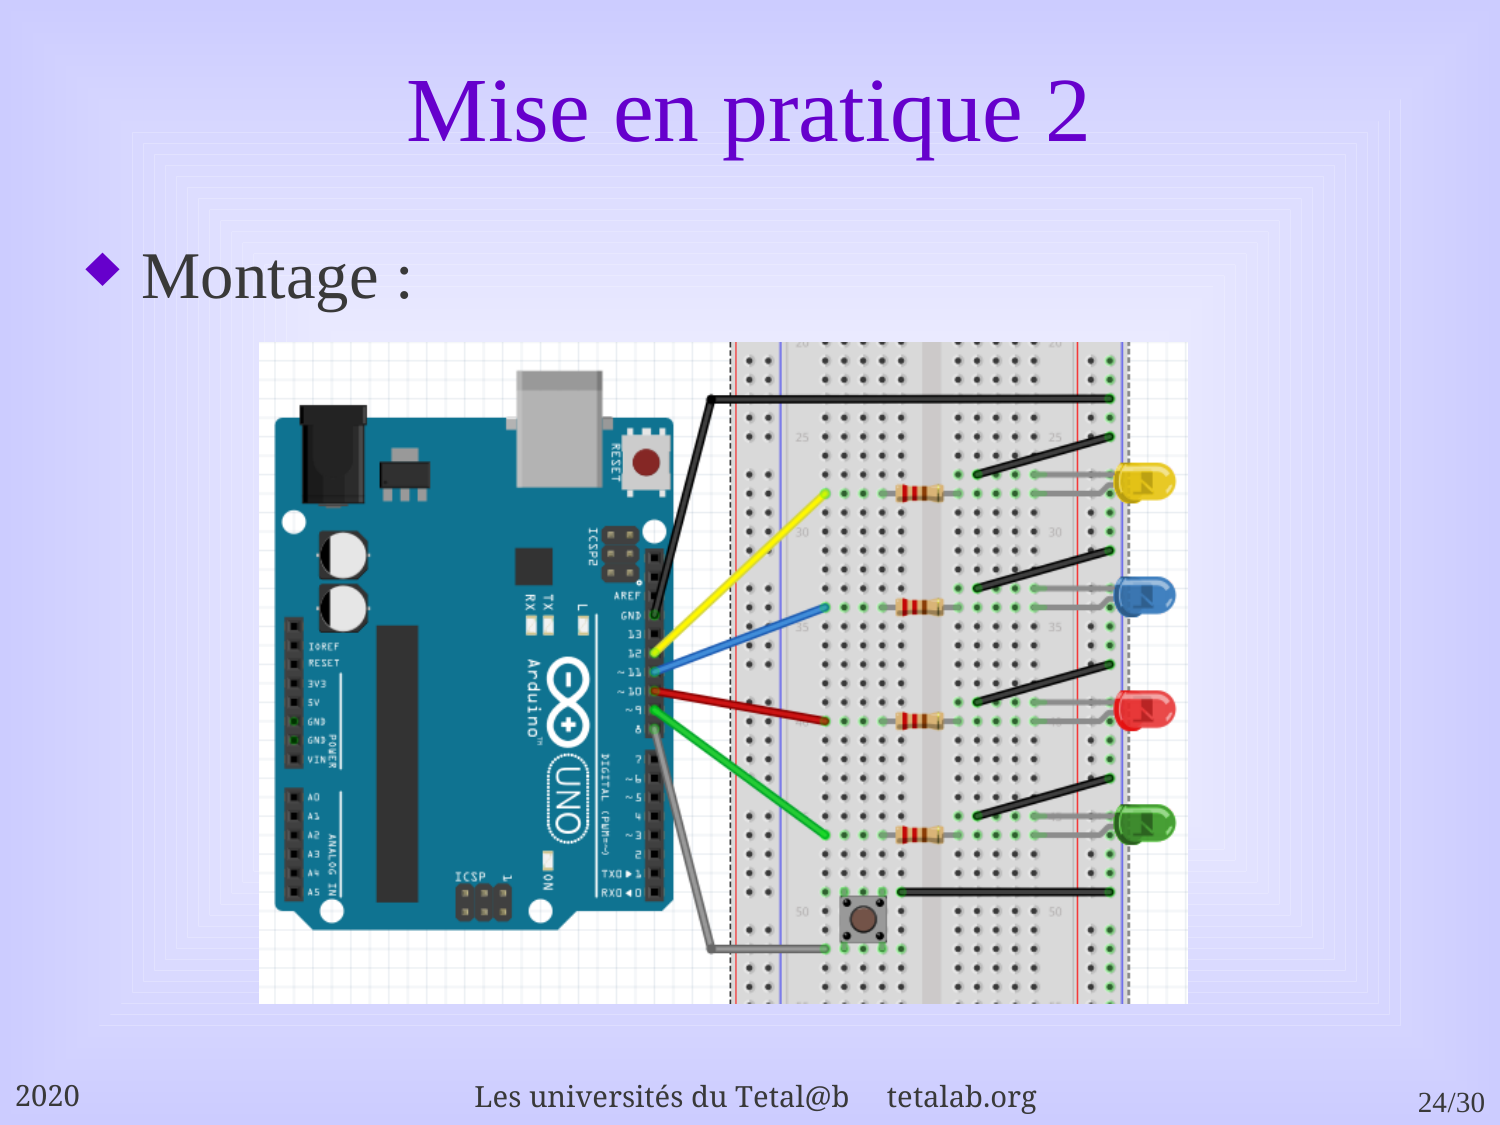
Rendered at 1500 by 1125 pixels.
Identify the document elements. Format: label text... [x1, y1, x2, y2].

picture [259, 342, 1188, 1004]
list Montage : [70, 224, 1453, 1016]
title Mise en pratique 2 [0, 5, 1500, 204]
